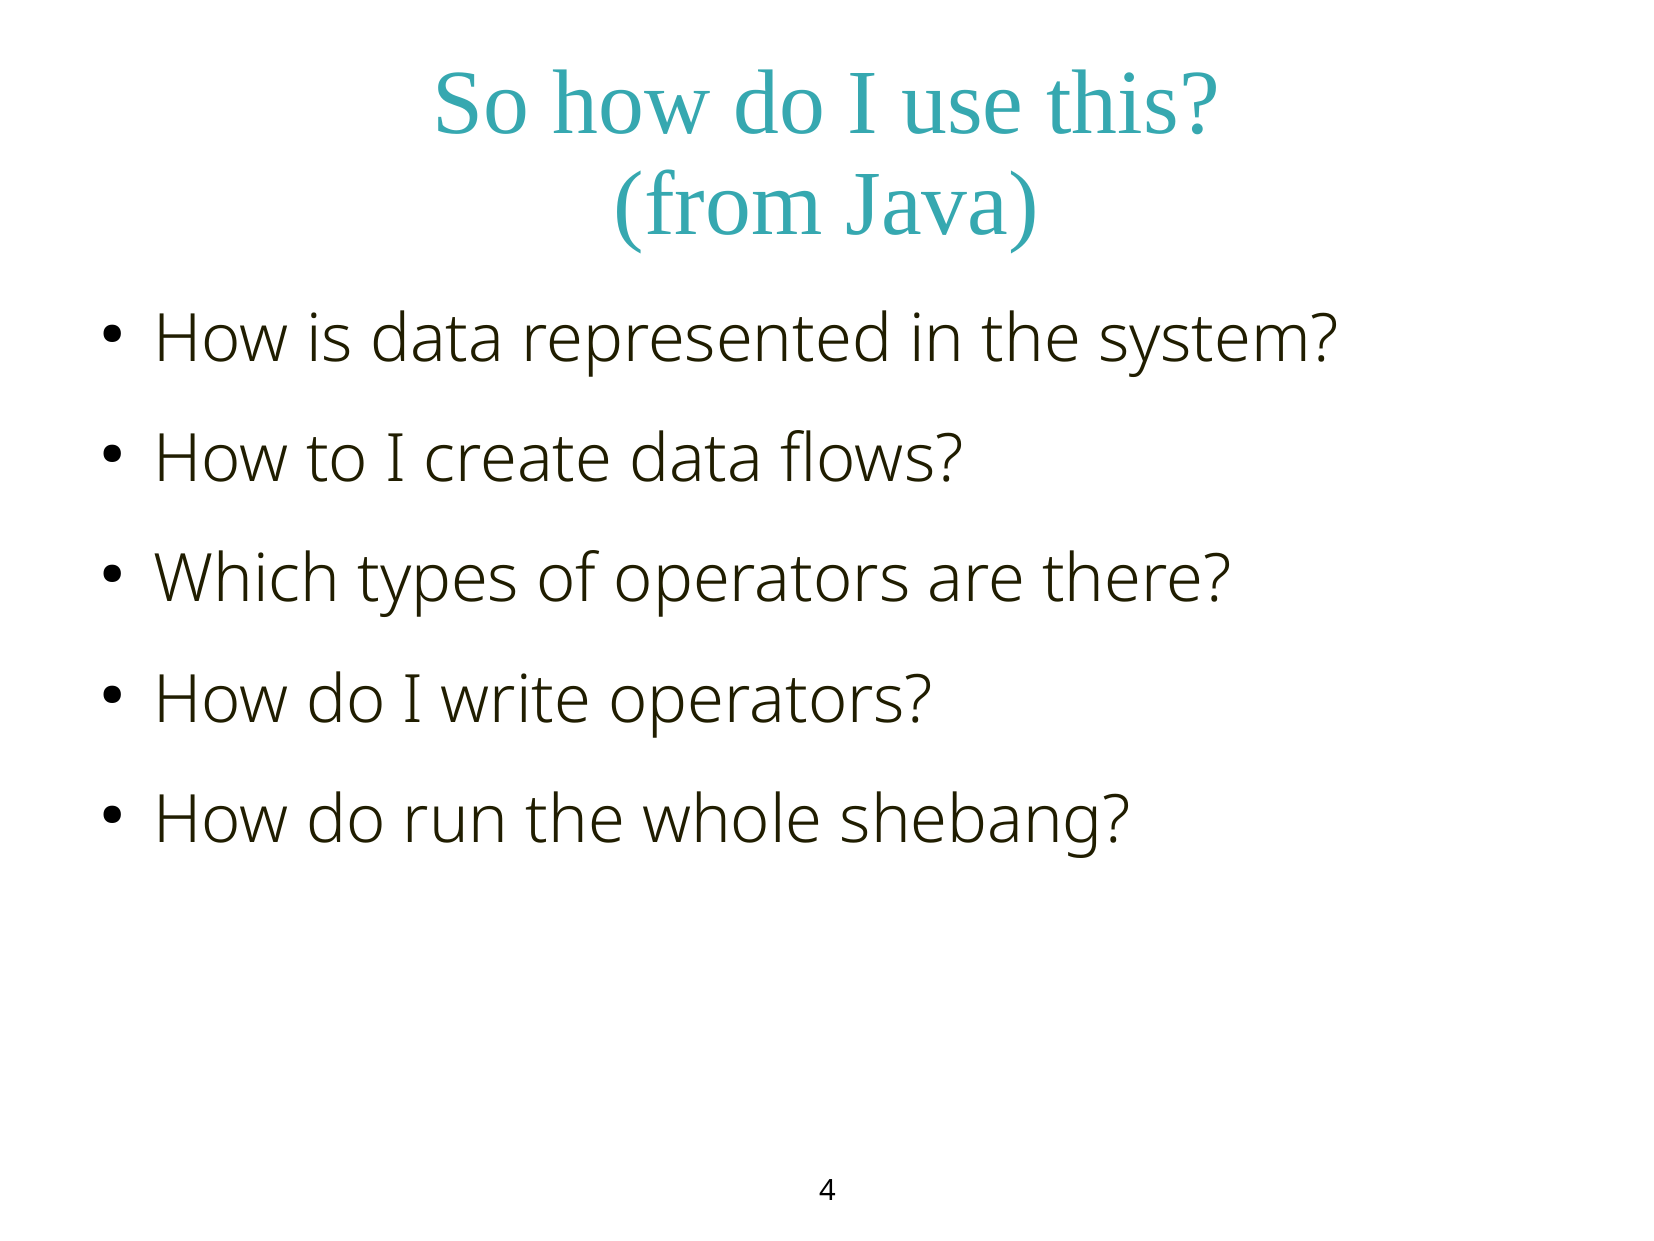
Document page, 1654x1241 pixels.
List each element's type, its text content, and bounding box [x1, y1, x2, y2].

list How is data represented in the system? How to I create data flows? Which types of operators are there? How do I write operators? How do run the whole shebang? [82, 290, 1571, 1010]
title So how do I use this? (from Java) [82, 49, 1571, 257]
